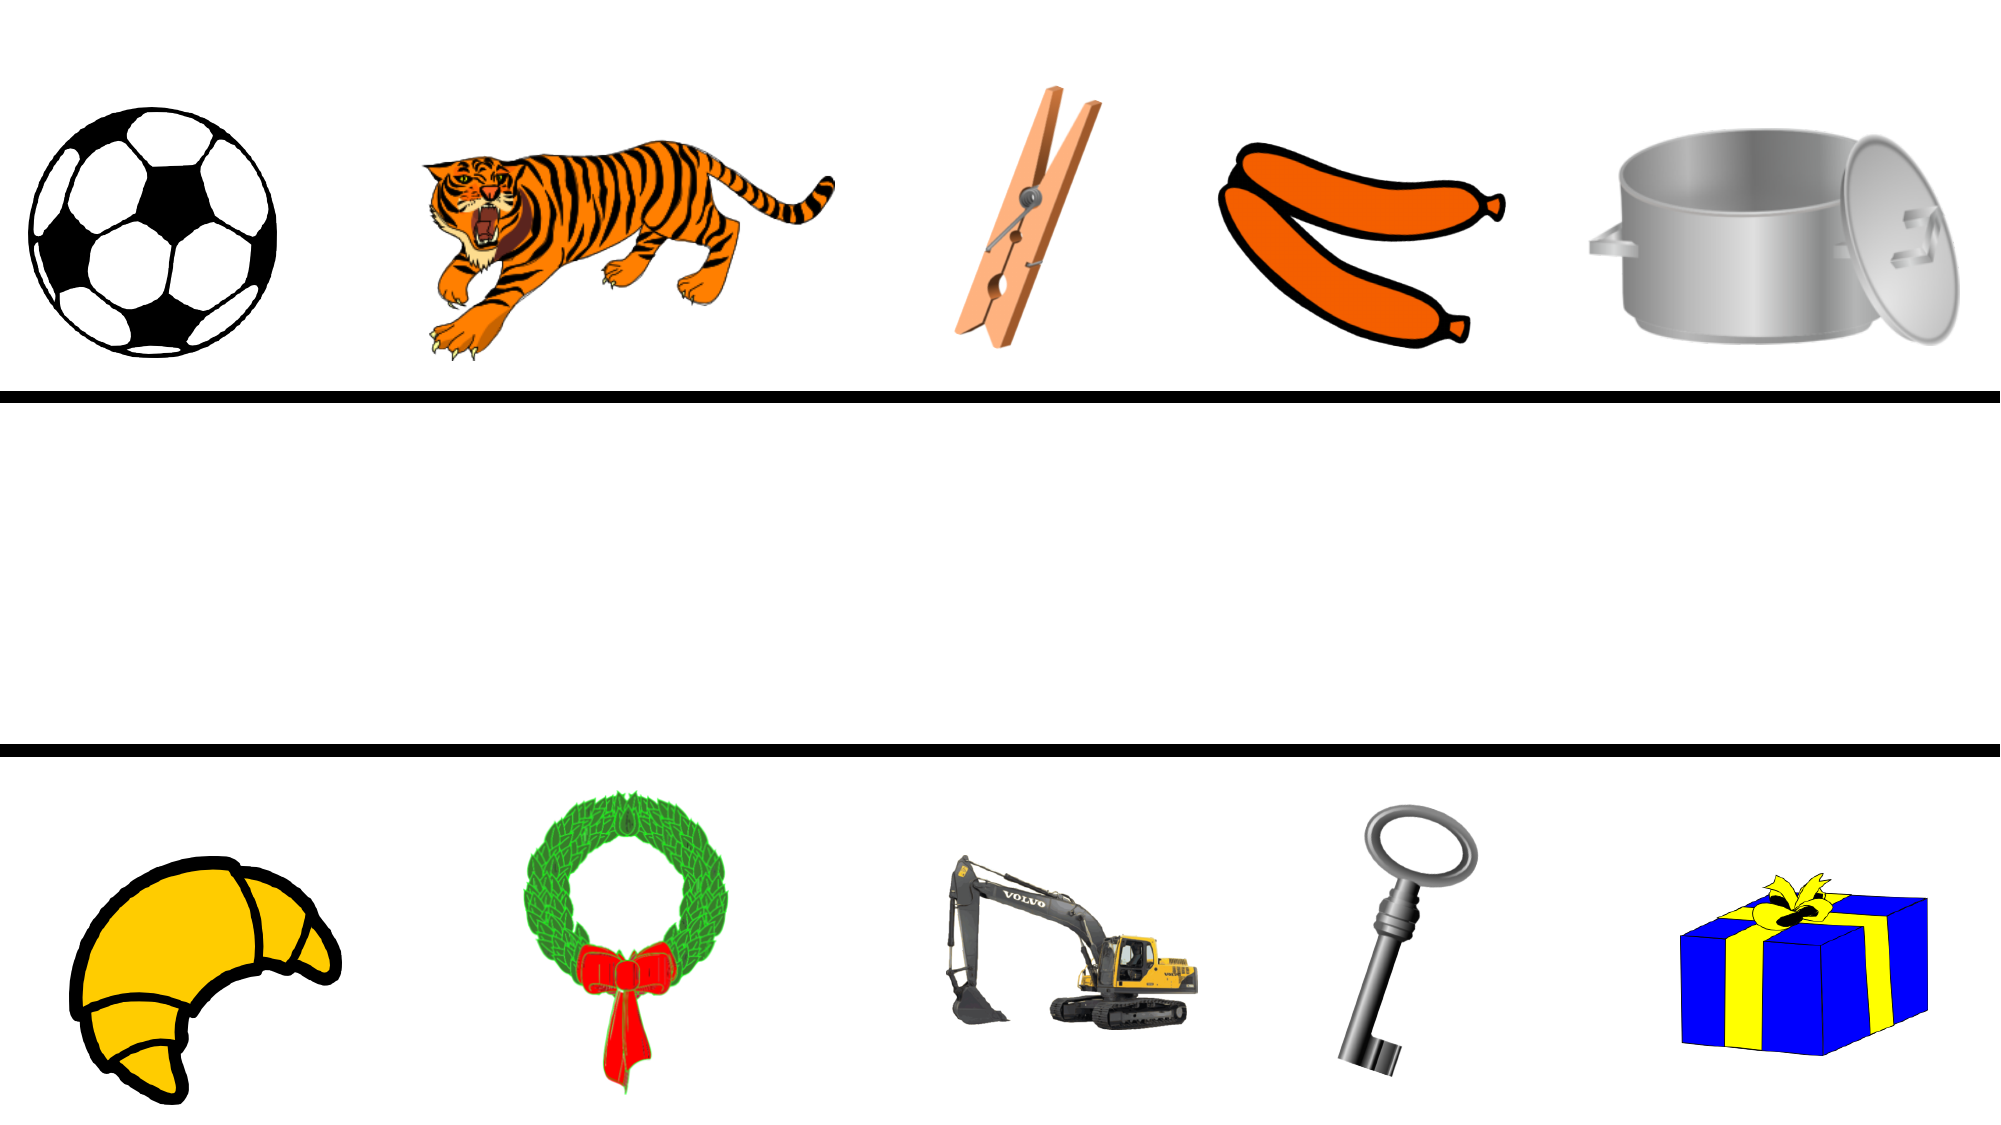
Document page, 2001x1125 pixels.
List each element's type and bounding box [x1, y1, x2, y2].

picture [1680, 873, 1928, 1057]
picture [946, 855, 1198, 1030]
picture [69, 856, 342, 1105]
picture [1293, 790, 1489, 1081]
picture [417, 134, 835, 361]
picture [953, 82, 1103, 353]
picture [1197, 137, 1509, 361]
picture [28, 107, 277, 358]
picture [1586, 128, 1960, 346]
picture [523, 790, 729, 1095]
